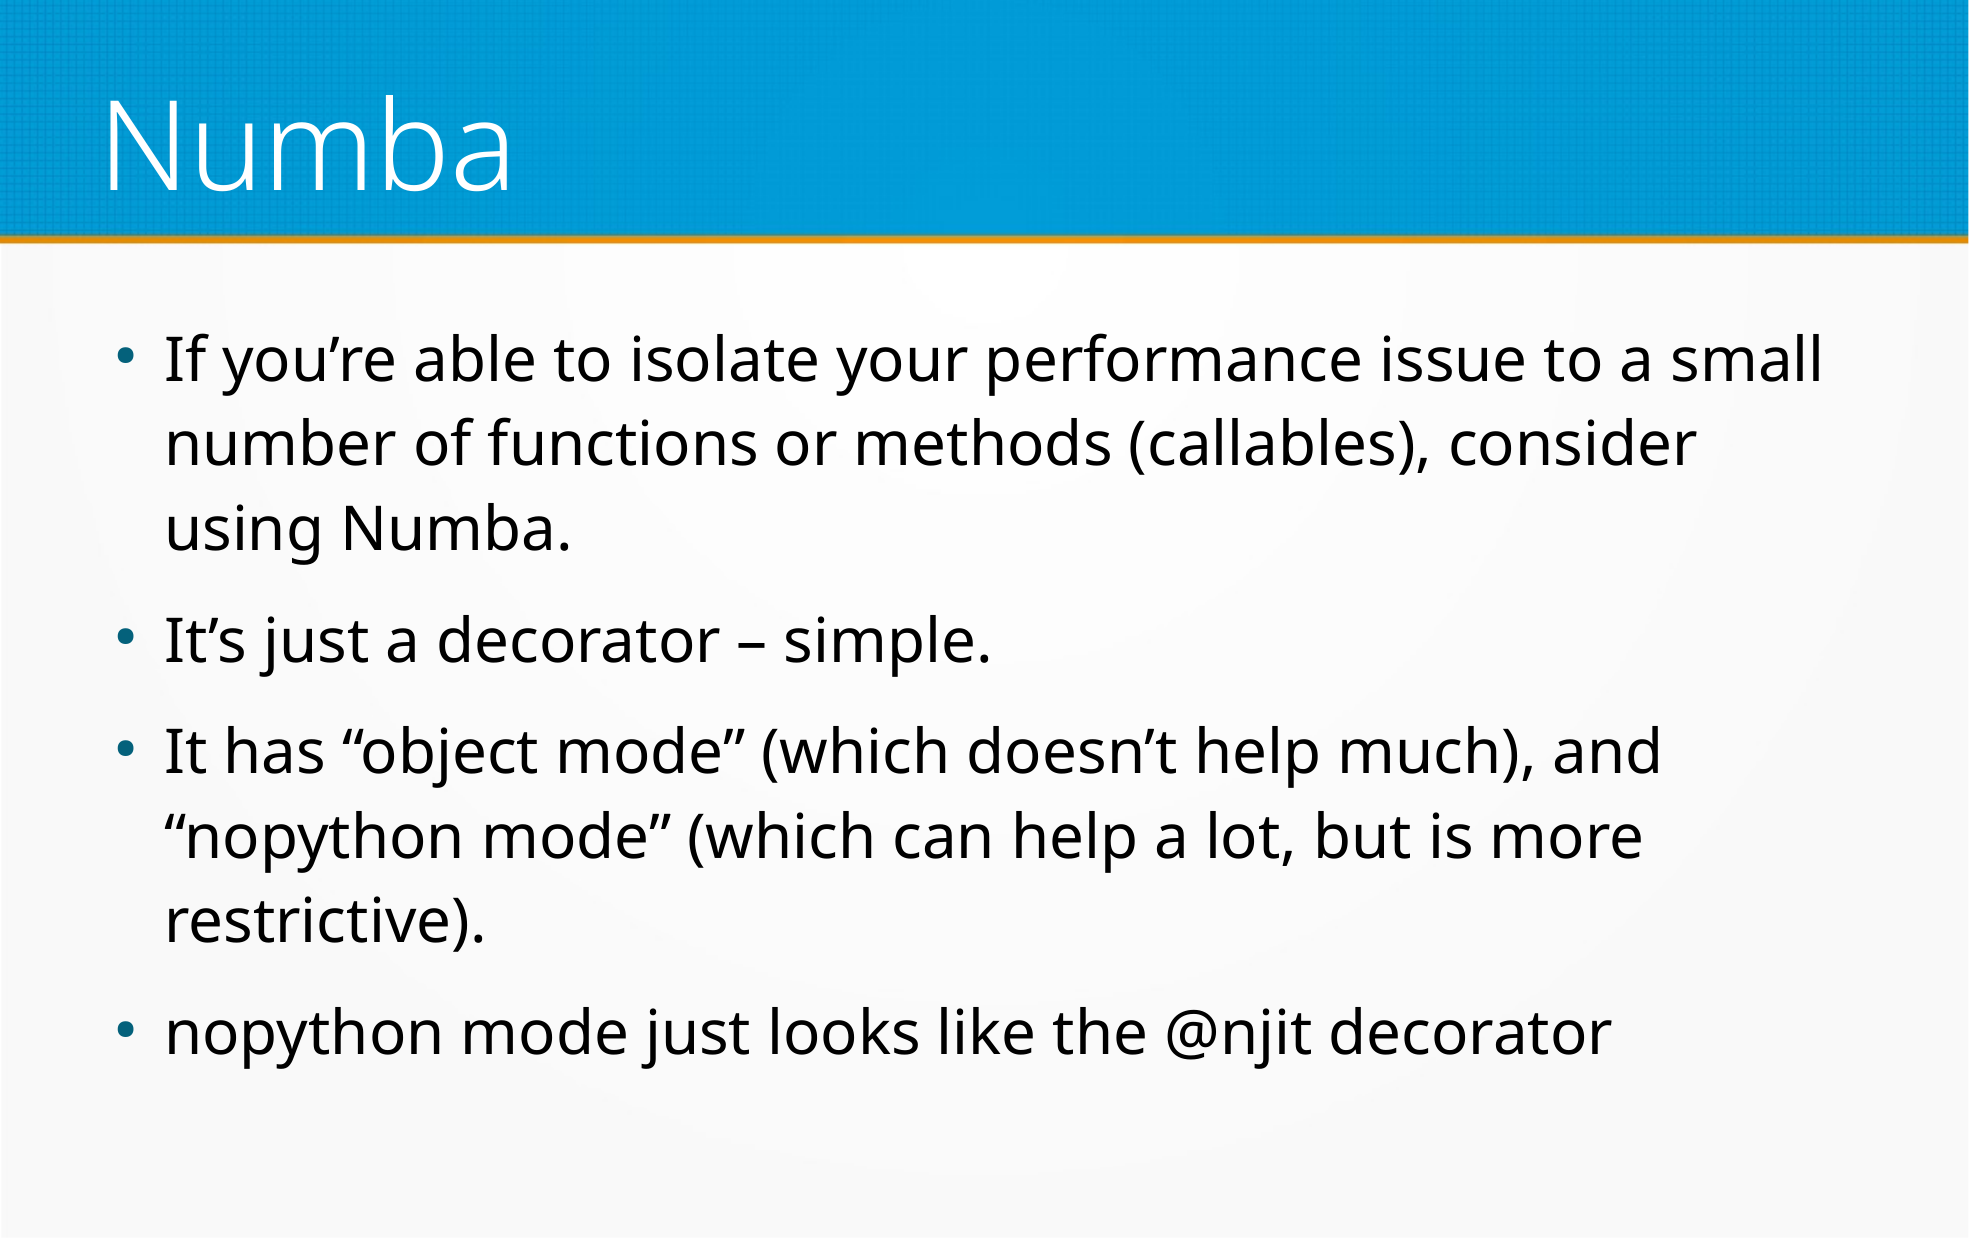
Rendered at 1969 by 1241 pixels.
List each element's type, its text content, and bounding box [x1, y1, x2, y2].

picture [0, 233, 1969, 1241]
list If you’re able to isolate your performance issue to a small number of functions or methods (callables), consider using Numba. It’s just a decorator – simple. It has “object mode” (which doesn’t help much), and “nopython mode” (which can help a lot, but is more restrictive). nopython mode just looks like the @njit decorator [98, 315, 1861, 1081]
title Numba [98, 19, 1870, 227]
